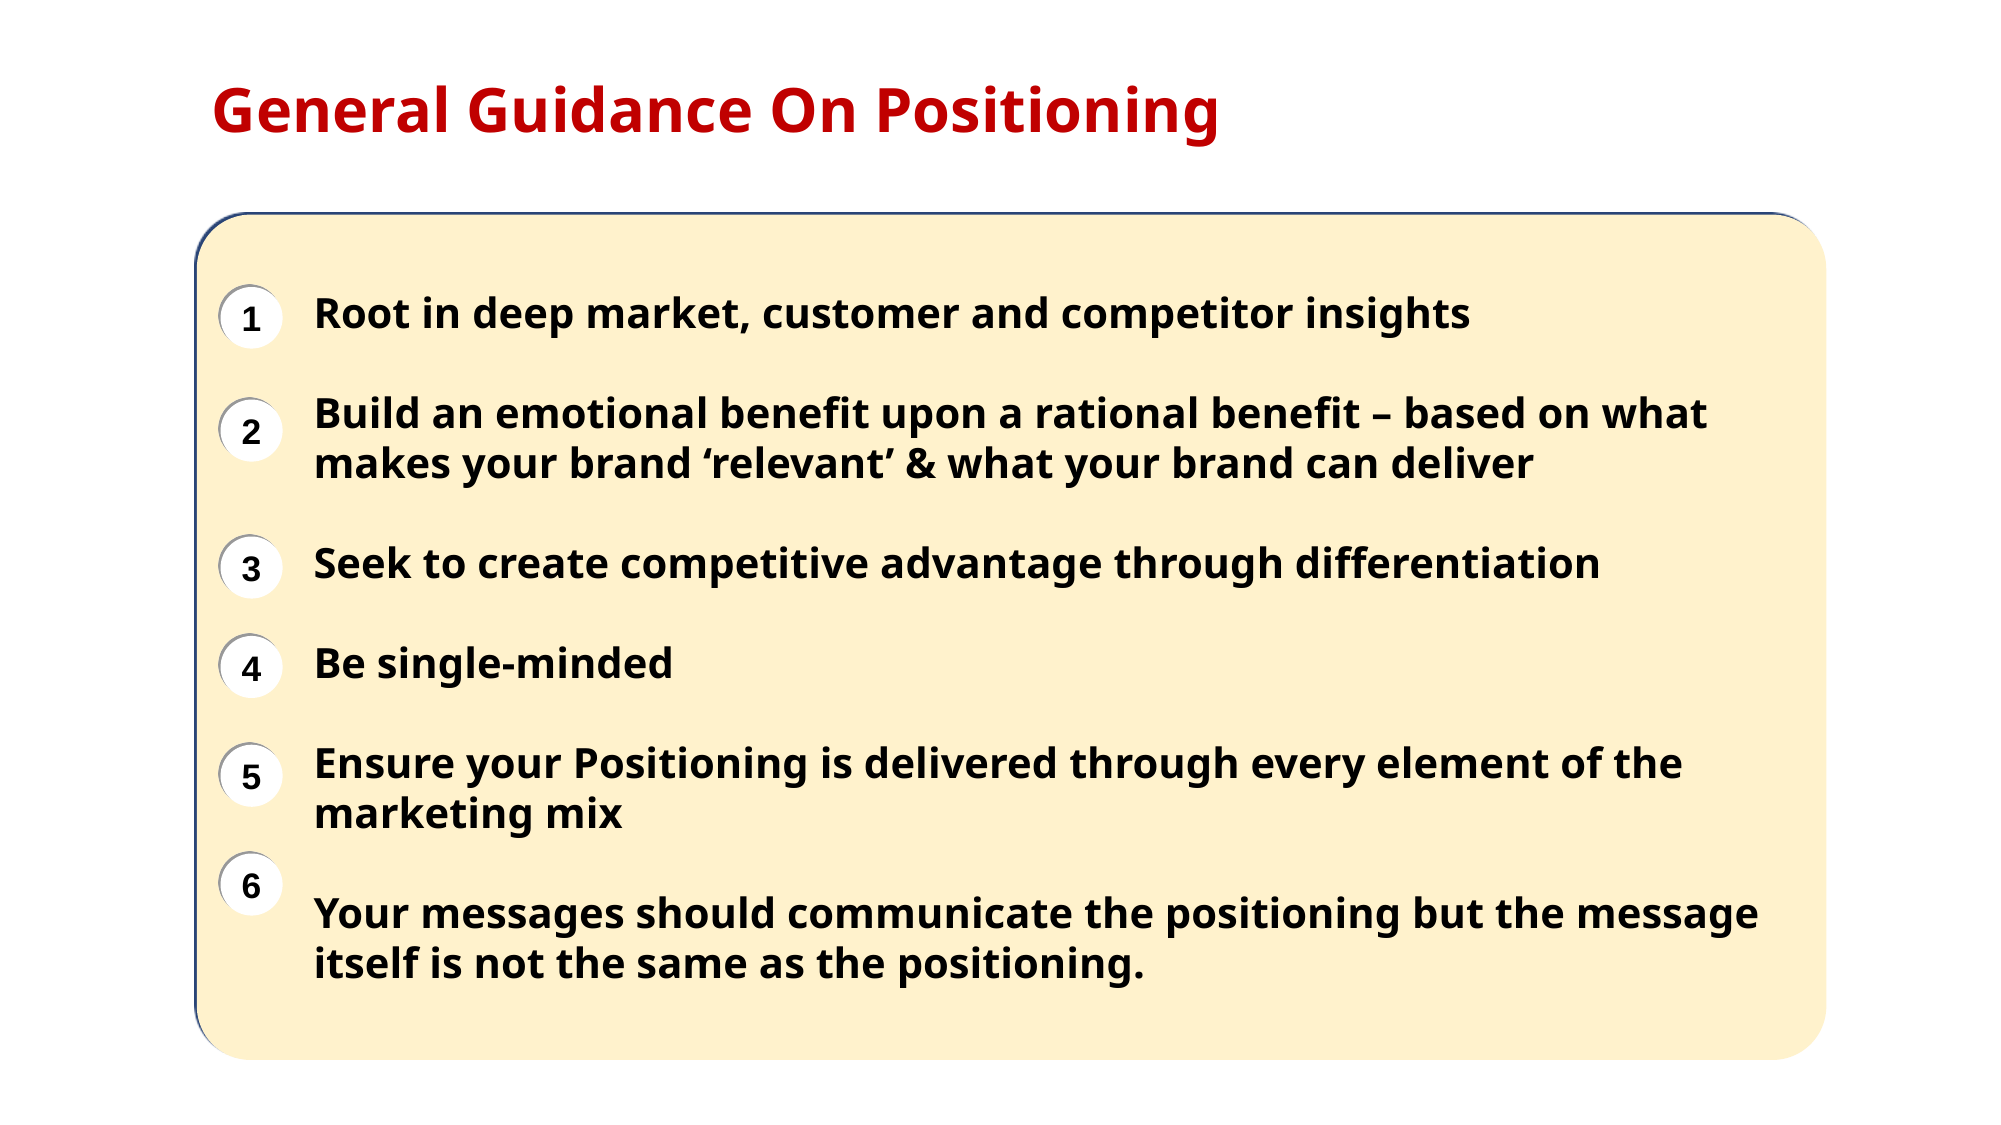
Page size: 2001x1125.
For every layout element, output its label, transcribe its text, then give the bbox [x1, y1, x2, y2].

text_box 1 [220, 287, 283, 349]
text_box Root in deep market, customer and competitor insights Build an emotional benefit upon a rational benefit – based on what makes your brand ‘relevant’ & what your brand can deliver Seek to create competitive advantage through differentiation Be single-minded Ensure your Positioning is delivered through every element of the marketing mix Your messages should communicate the positioning but the message itself is not the same as the positioning. [196, 214, 1827, 1060]
text_box 3 [220, 536, 283, 599]
text_box 4 [220, 635, 283, 698]
title General Guidance On Positioning [196, 52, 1278, 178]
text_box 6 [220, 853, 283, 916]
text_box 5 [220, 744, 283, 807]
text_box 2 [220, 399, 283, 462]
